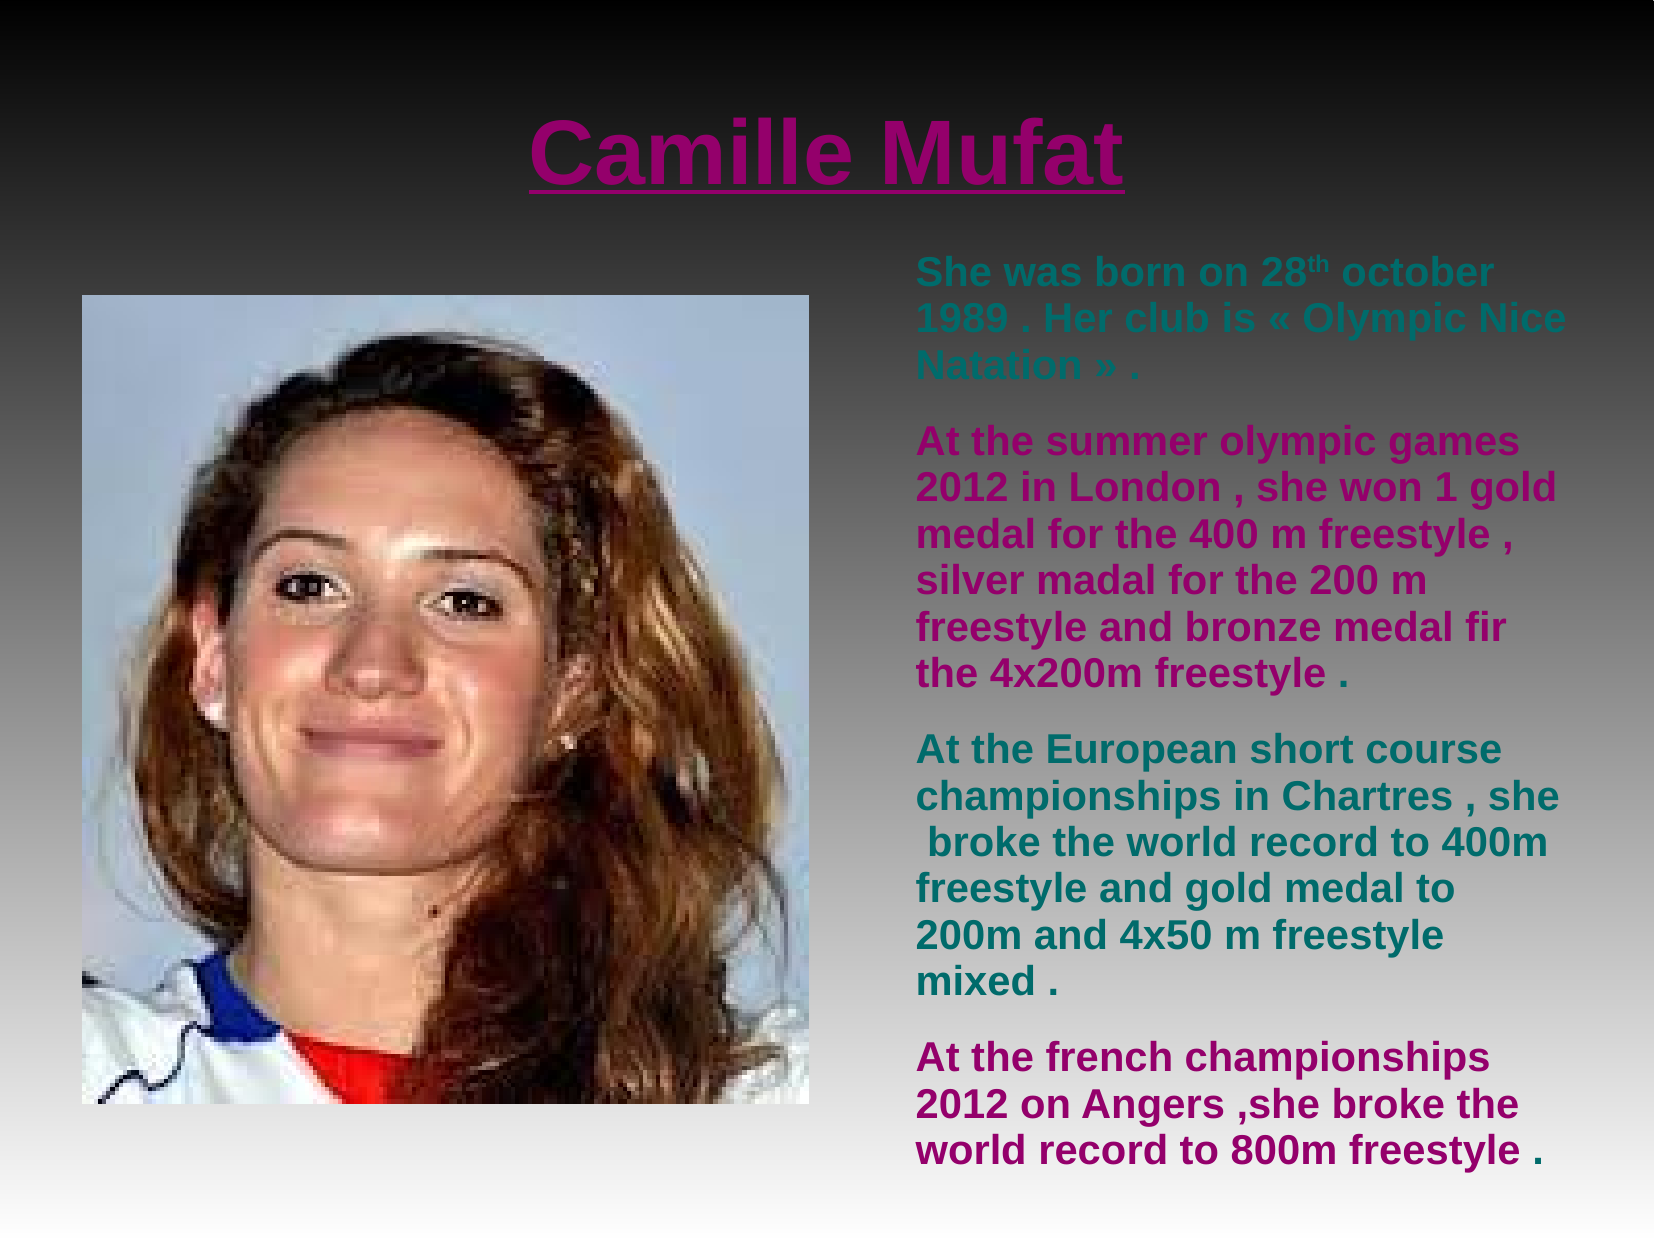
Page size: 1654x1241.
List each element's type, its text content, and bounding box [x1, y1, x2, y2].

picture [82, 295, 809, 1104]
title Camille Mufat [82, 49, 1571, 257]
list She was born on 28th october 1989 . Her club is « Olympic Nice Natation » . At the summer olympic games 2012 in London , she won 1 gold medal for the 400 m freestyle , silver madal for the 200 m freestyle and bronze medal fir the 4x200m freestyle . At the European short course championships in Chartres , she broke the world record to 400m freestyle and gold medal to 200m and 4x50 m freestyle mixed . At the french championships 2012 on Angers ,she broke the world record to 800m freestyle . [844, 248, 1571, 1193]
